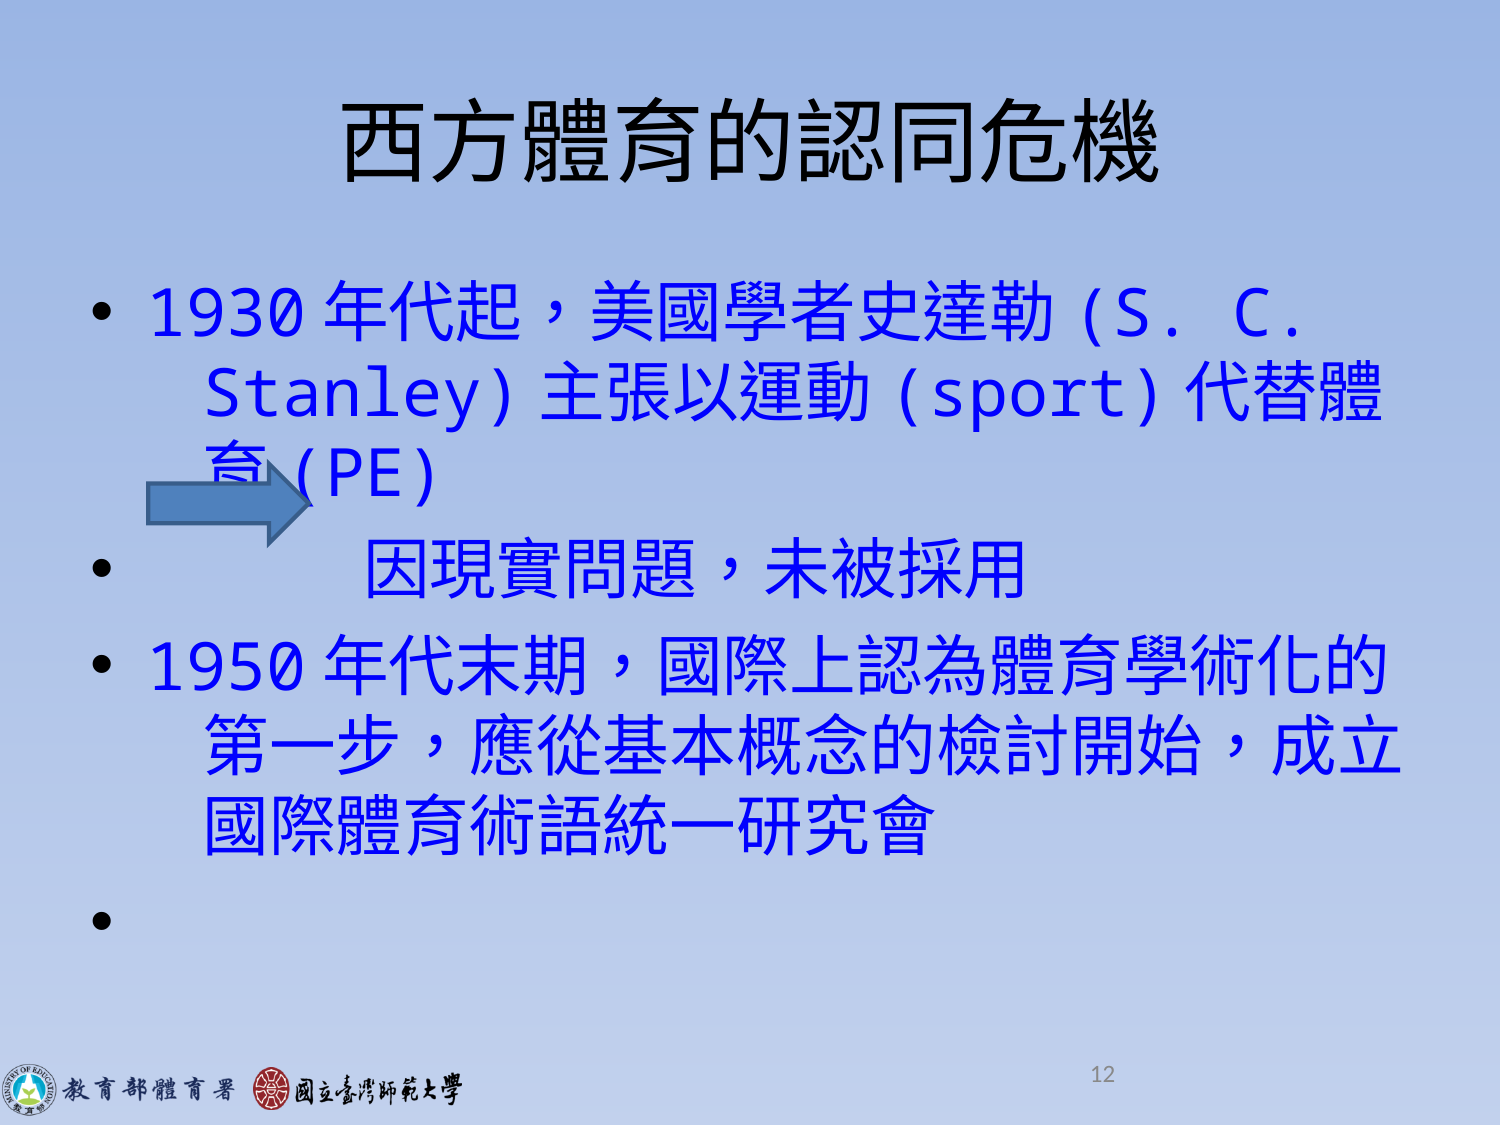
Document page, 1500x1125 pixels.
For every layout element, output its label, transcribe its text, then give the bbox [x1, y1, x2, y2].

text_box [1074, 1042, 1426, 1103]
list 1930年代起，美國學者史達勒(S. C. Stanley)主張以運動(sport)代替體育(PE) 因現實問題，未被採用 1950年代末期，國際上認為體育學術化的第一步，應從基本概念的檢討開始，成立國際體育術語統一研究會 [75, 262, 1426, 1005]
text_box [148, 463, 309, 544]
title 西方體育的認同危機 [75, 45, 1426, 233]
